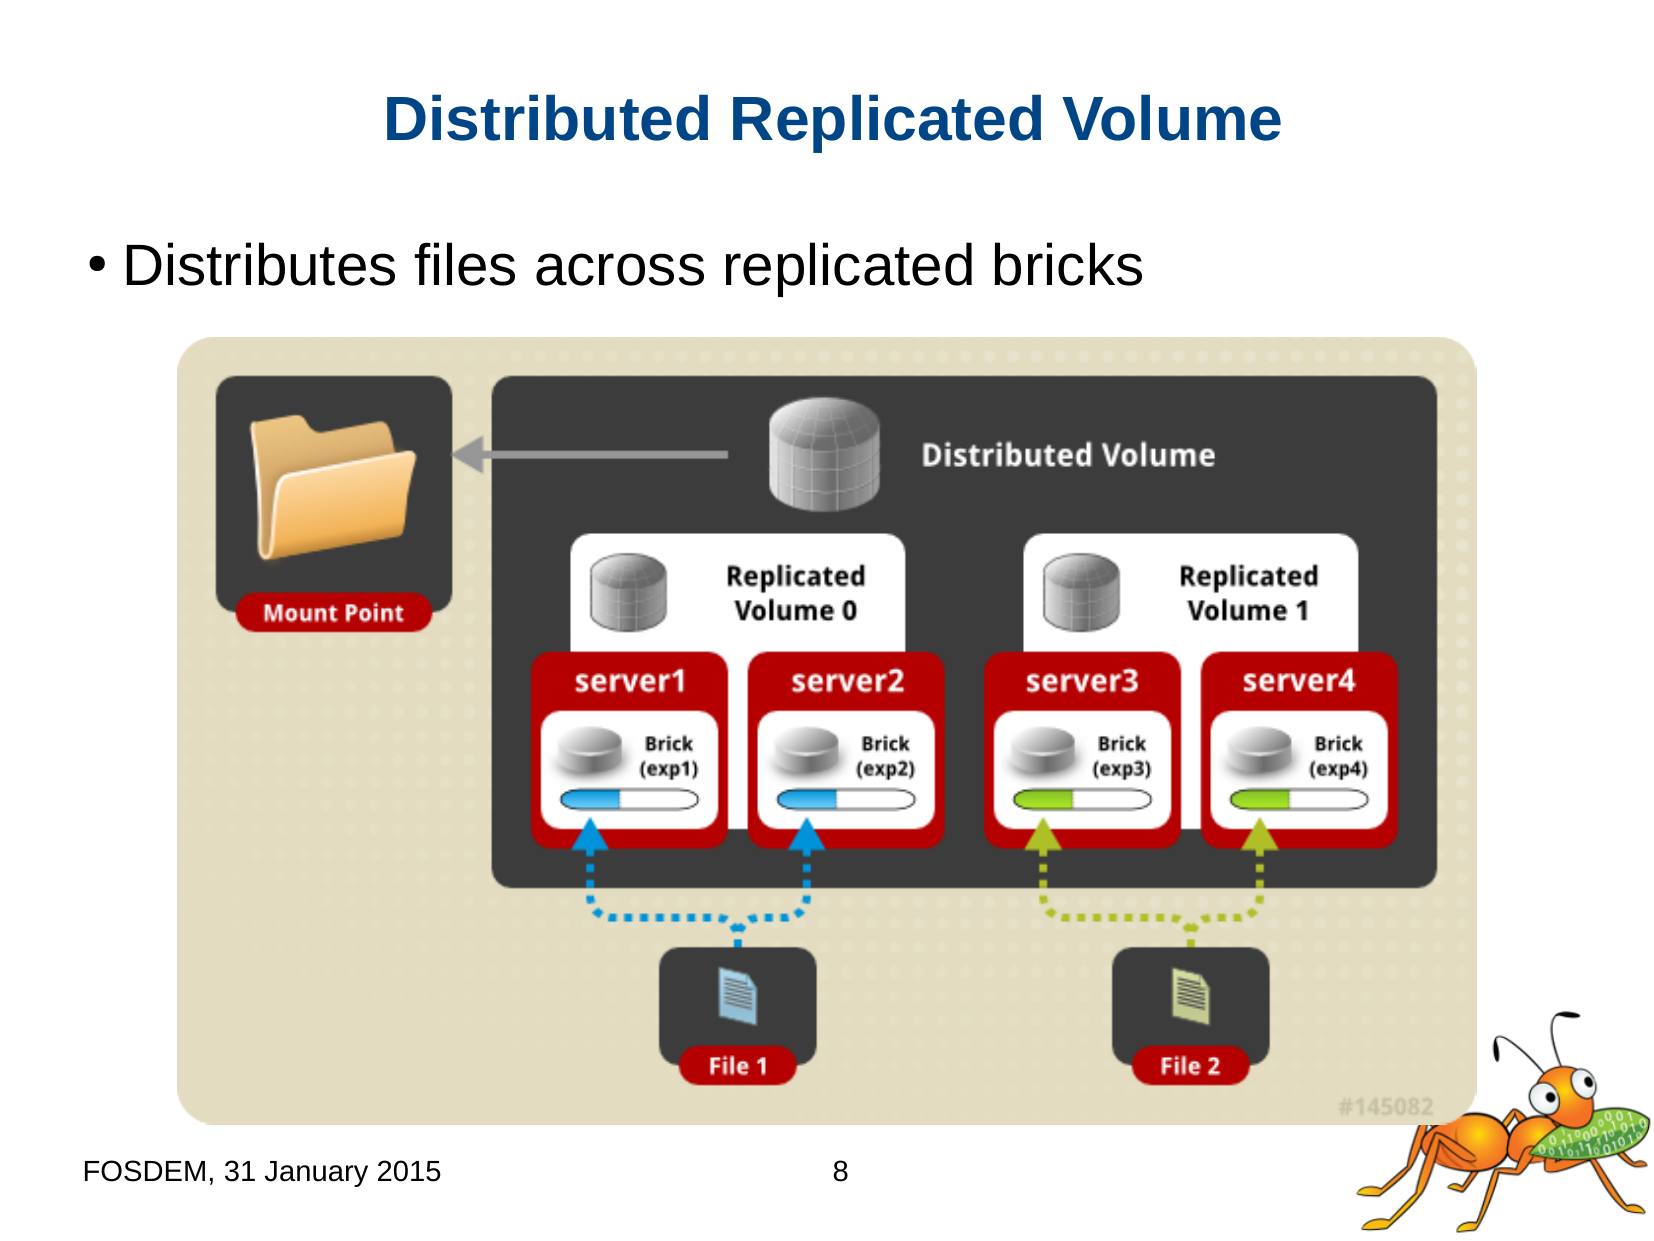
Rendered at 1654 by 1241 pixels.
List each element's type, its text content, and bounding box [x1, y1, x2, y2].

list Distributes files across replicated bricks [86, 232, 1576, 1111]
title Distributed Replicated Volume [90, 15, 1579, 223]
picture [177, 337, 1654, 1235]
